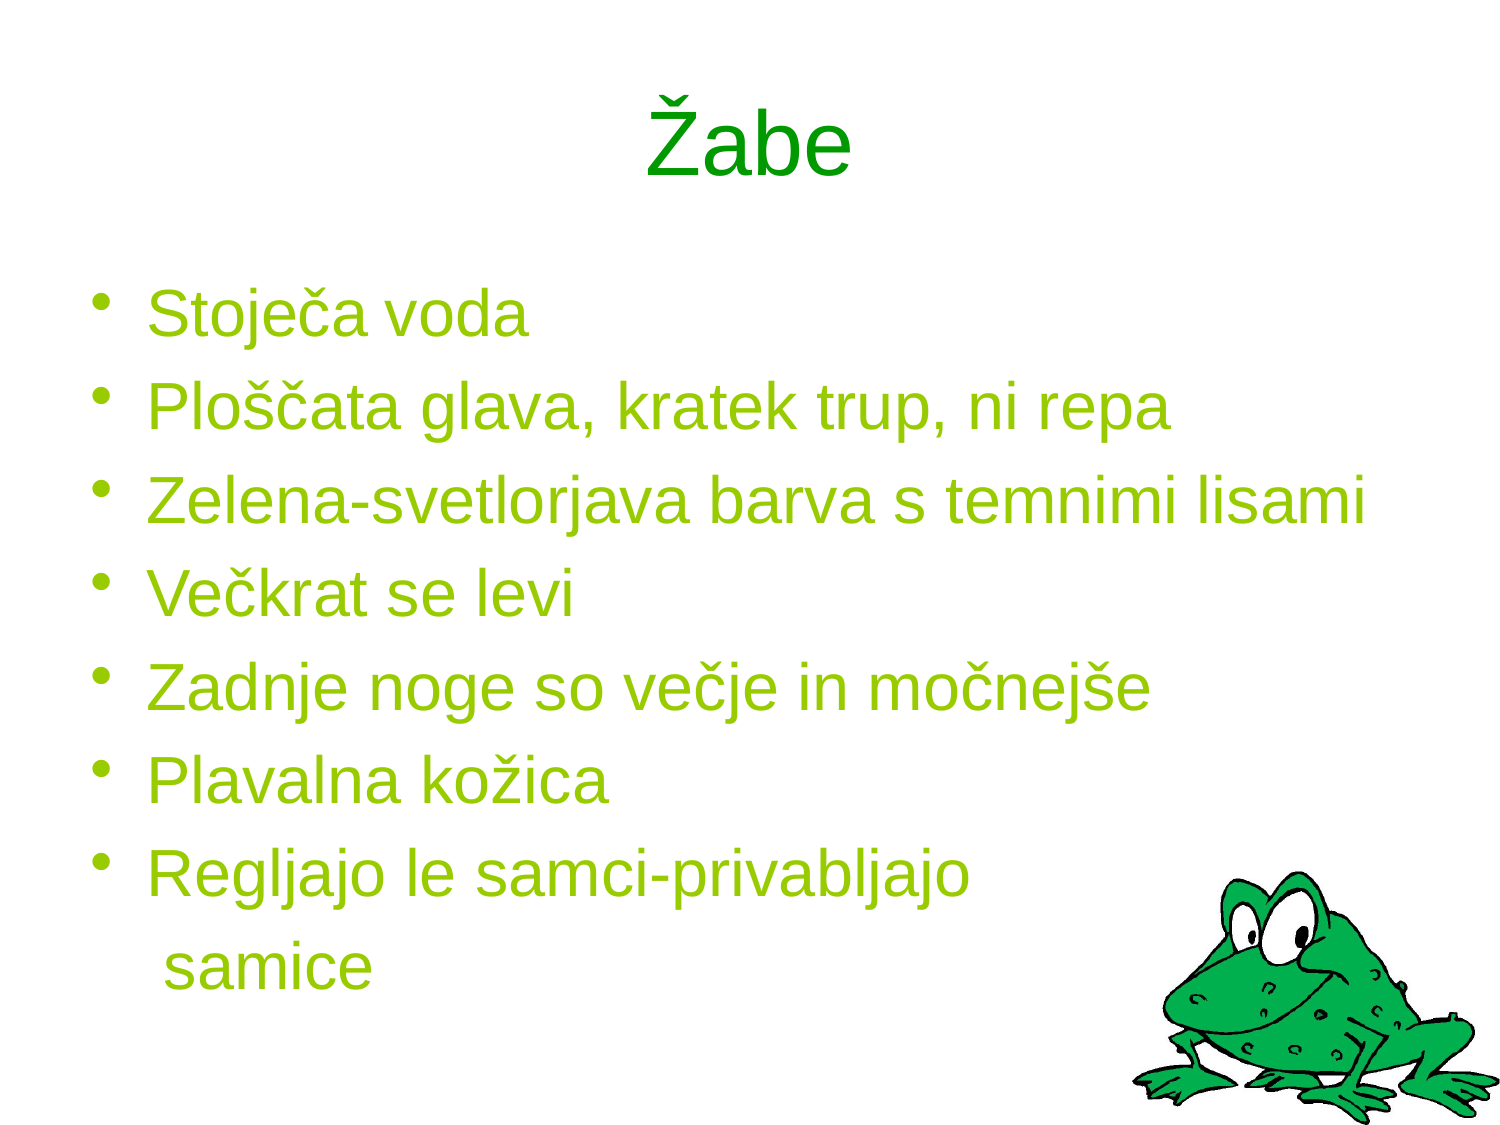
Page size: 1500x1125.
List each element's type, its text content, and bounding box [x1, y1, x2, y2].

picture [1132, 870, 1500, 1125]
list Stoječa voda Ploščata glava, kratek trup, ni repa Zelena-svetlorjava barva s temnimi lisami Večkrat se levi Zadnje noge so večje in močnejše Plavalna kožica Regljajo le samci-privabljajo samice [75, 262, 1436, 1035]
title Žabe [75, 45, 1425, 233]
